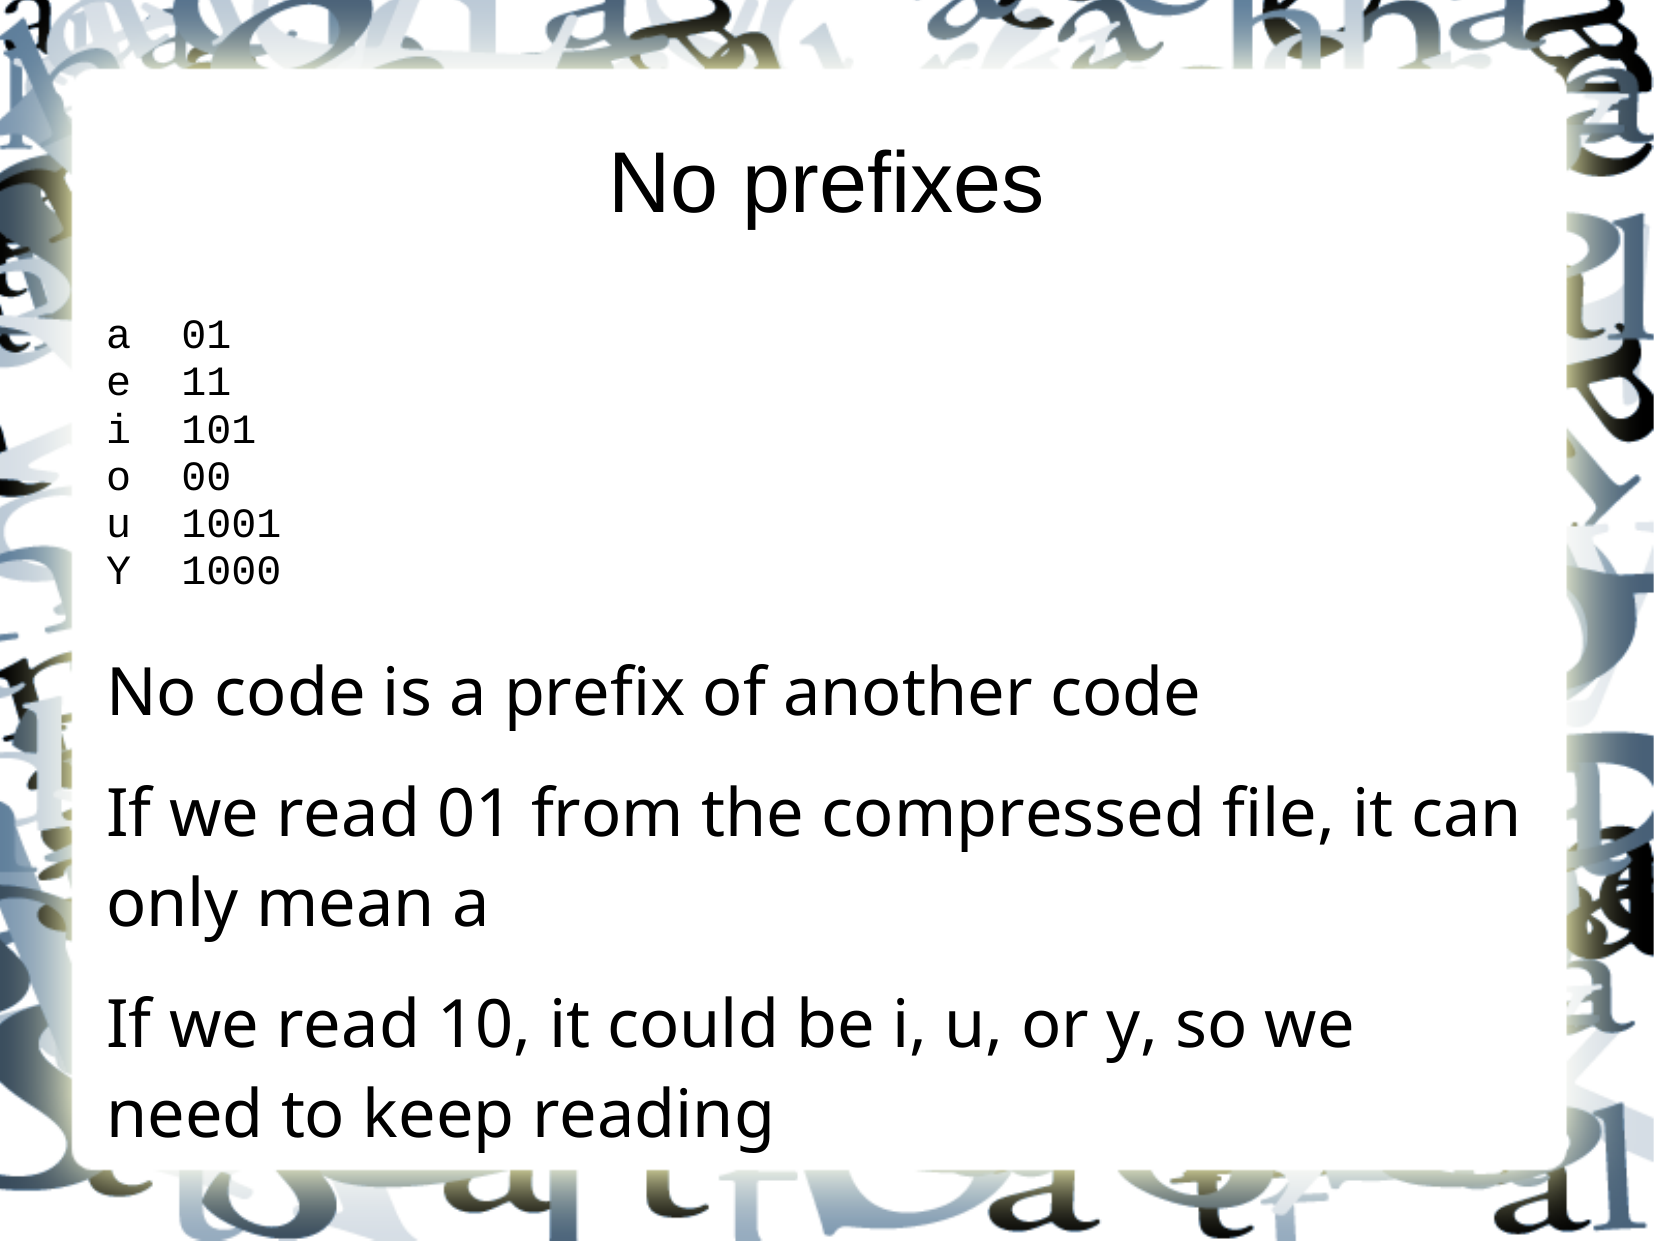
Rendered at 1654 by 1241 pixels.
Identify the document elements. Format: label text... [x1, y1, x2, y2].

title No prefixes [82, 78, 1571, 287]
picture [0, 0, 1654, 1241]
list a 01 e 11 i 101 o 00 u 1001 Y 1000 No code is a prefix of another code If we read 01 from the compressed file, it can only mean a If we read 10, it could be i, u, or y, so we need to keep reading [106, 313, 1530, 1097]
